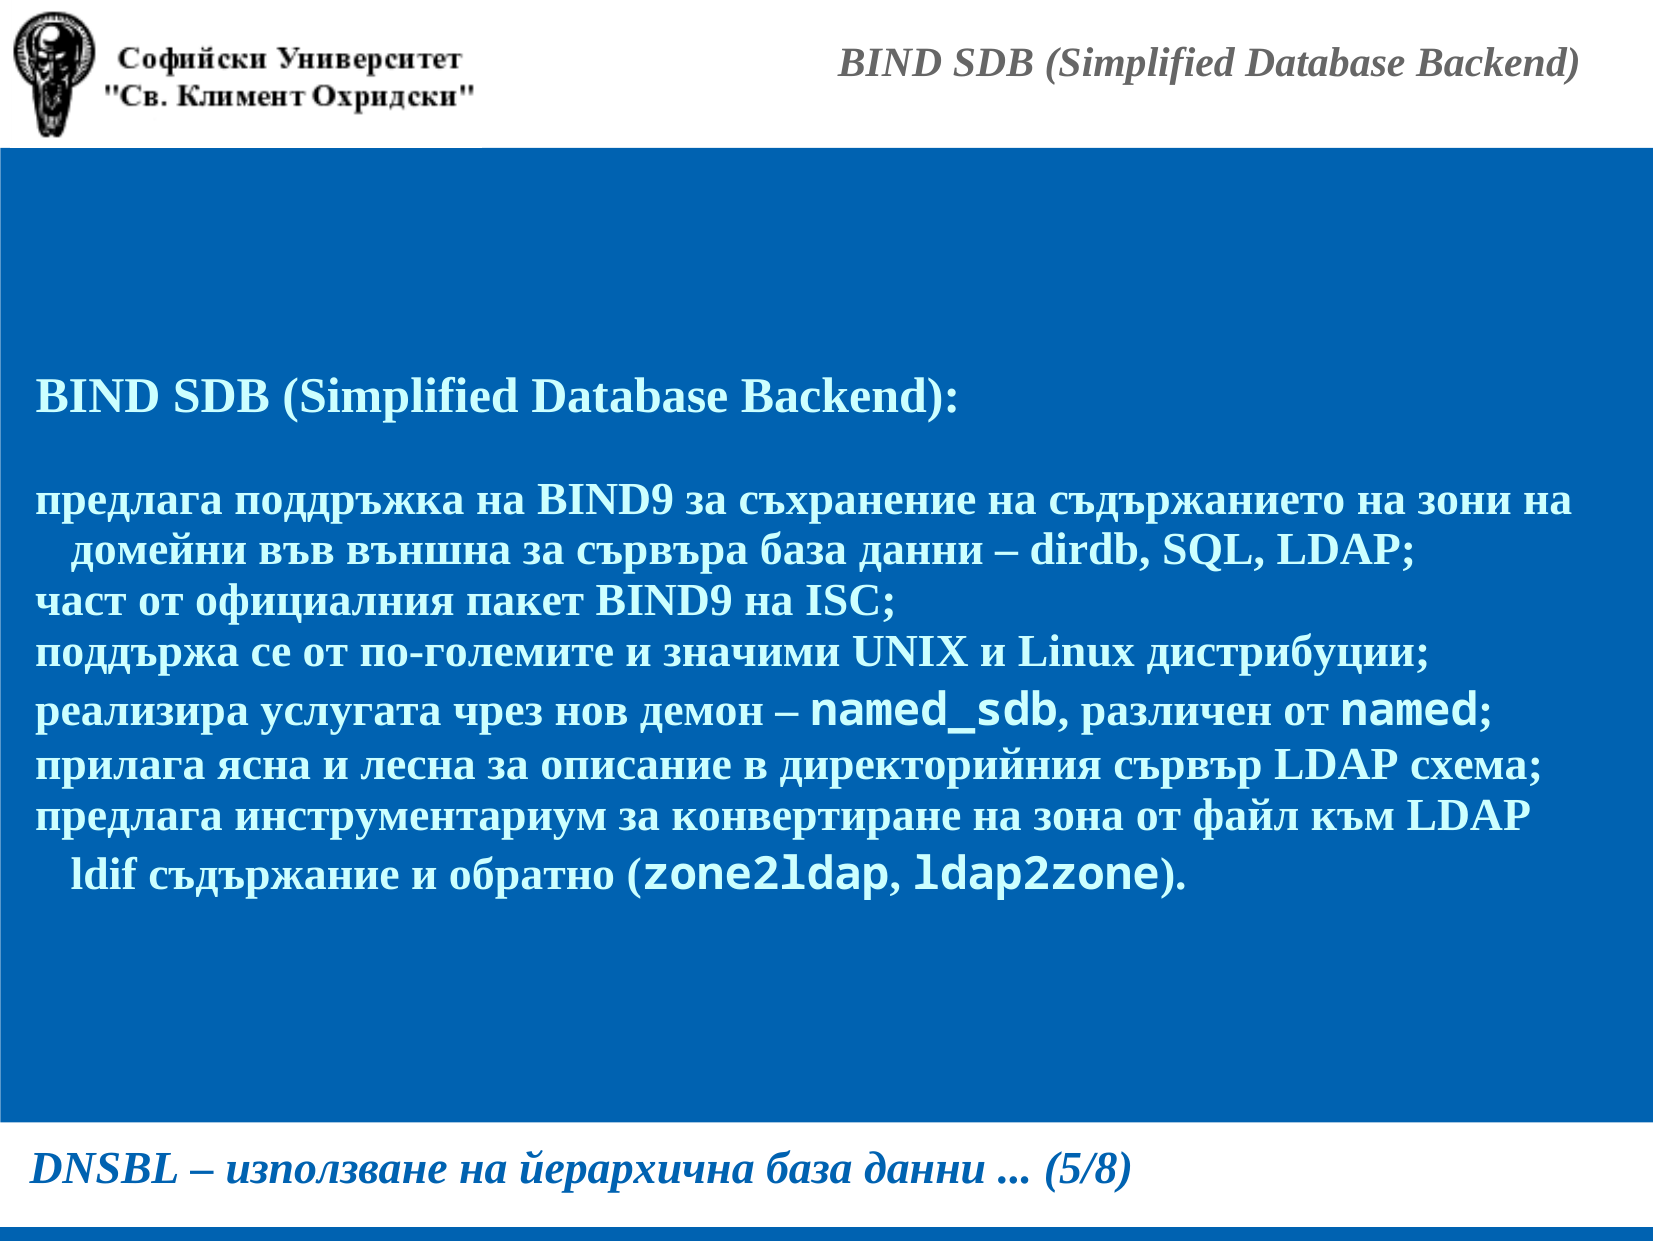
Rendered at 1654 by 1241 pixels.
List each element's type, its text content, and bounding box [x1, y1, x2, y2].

text_box BIND SDB (Simplified Database Backend): предлага поддръжка на BIND9 за съхранение на съдържанието на зони на домейни във външна за сървъра база данни – dirdb, SQL, LDAP; част от официалния пакет BIND9 на ISC; поддържа се от по-големите и значими UNIX и Linux дистрибуции; реализира услугата чрез нов демон – named_sdb, различен от named; прилага ясна и лесна за описание в директорийния сървър LDAP схема; предлага инструментариум за конвертиране на зона от файл към LDAP ldif съдържание и обратно (zone2ldap, ldap2zone). [0, 147, 1653, 1123]
picture [10, 0, 482, 148]
text_box DNSBL – използване на йерархична база данни ... (5/8) [29, 1143, 1151, 1211]
title BIND SDB (Simplified Database Backend) [768, 3, 1652, 122]
